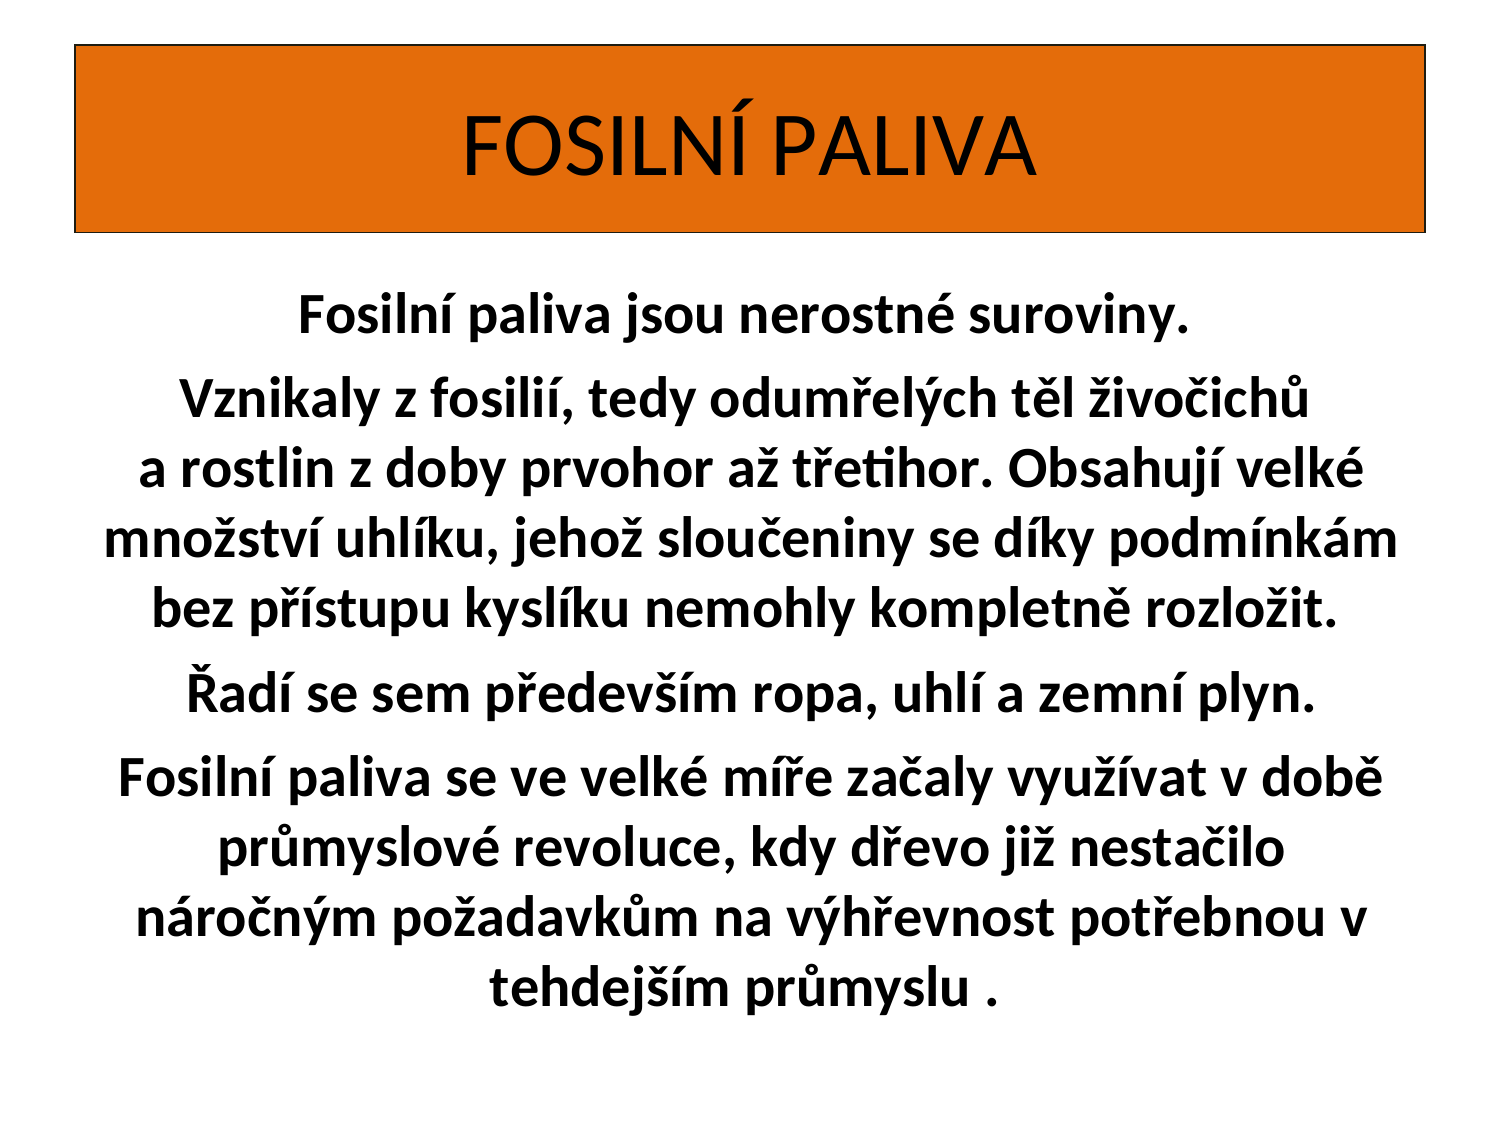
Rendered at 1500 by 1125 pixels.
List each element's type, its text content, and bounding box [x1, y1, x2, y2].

text_box FOSILNÍ PALIVA [75, 45, 1426, 233]
text_box Fosilní paliva jsou nerostné suroviny. Vznikaly z fosilií, tedy odumřelých těl živočichů a rostlin z doby prvohor až třetihor. Obsahují velké množství uhlíku, jehož sloučeniny se díky podmínkám bez přístupu kyslíku nemohly kompletně rozložit. Řadí se sem především ropa, uhlí a zemní plyn. Fosilní paliva se ve velké míře začaly využívat v době průmyslové revoluce, kdy dřevo již nestačilo náročným požadavkům na výhřevnost potřebnou v tehdejším průmyslu . [76, 267, 1427, 1026]
